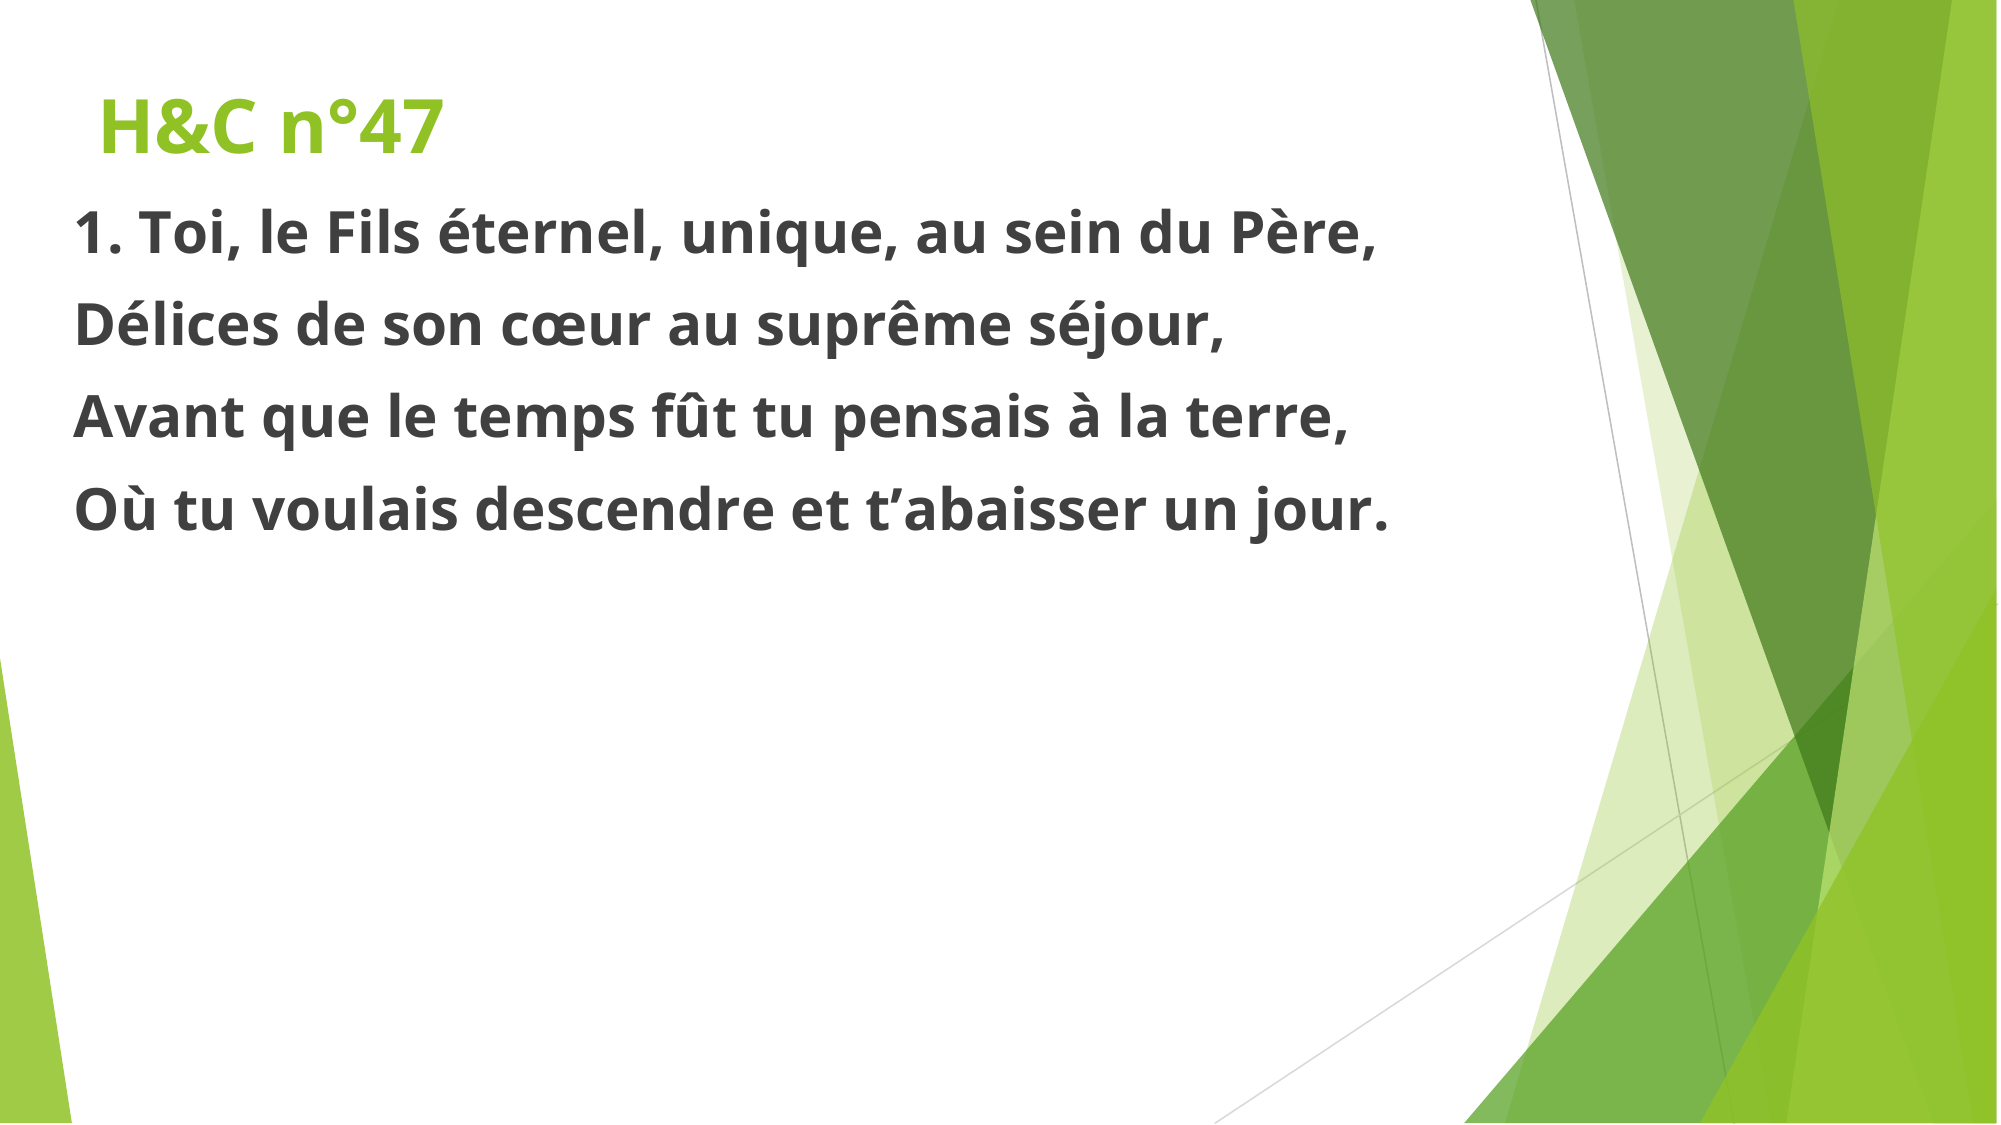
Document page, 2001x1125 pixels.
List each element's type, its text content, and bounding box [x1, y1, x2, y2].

text_box H&C n°47 [82, 70, 1522, 177]
text_box 1. Toi, le Fils éternel, unique, au sein du Père, Délices de son cœur au suprême séjour, Avant que le temps fût tu pensais à la terre, Où tu voulais descendre et t’abaisser un jour. [59, 177, 2001, 1037]
